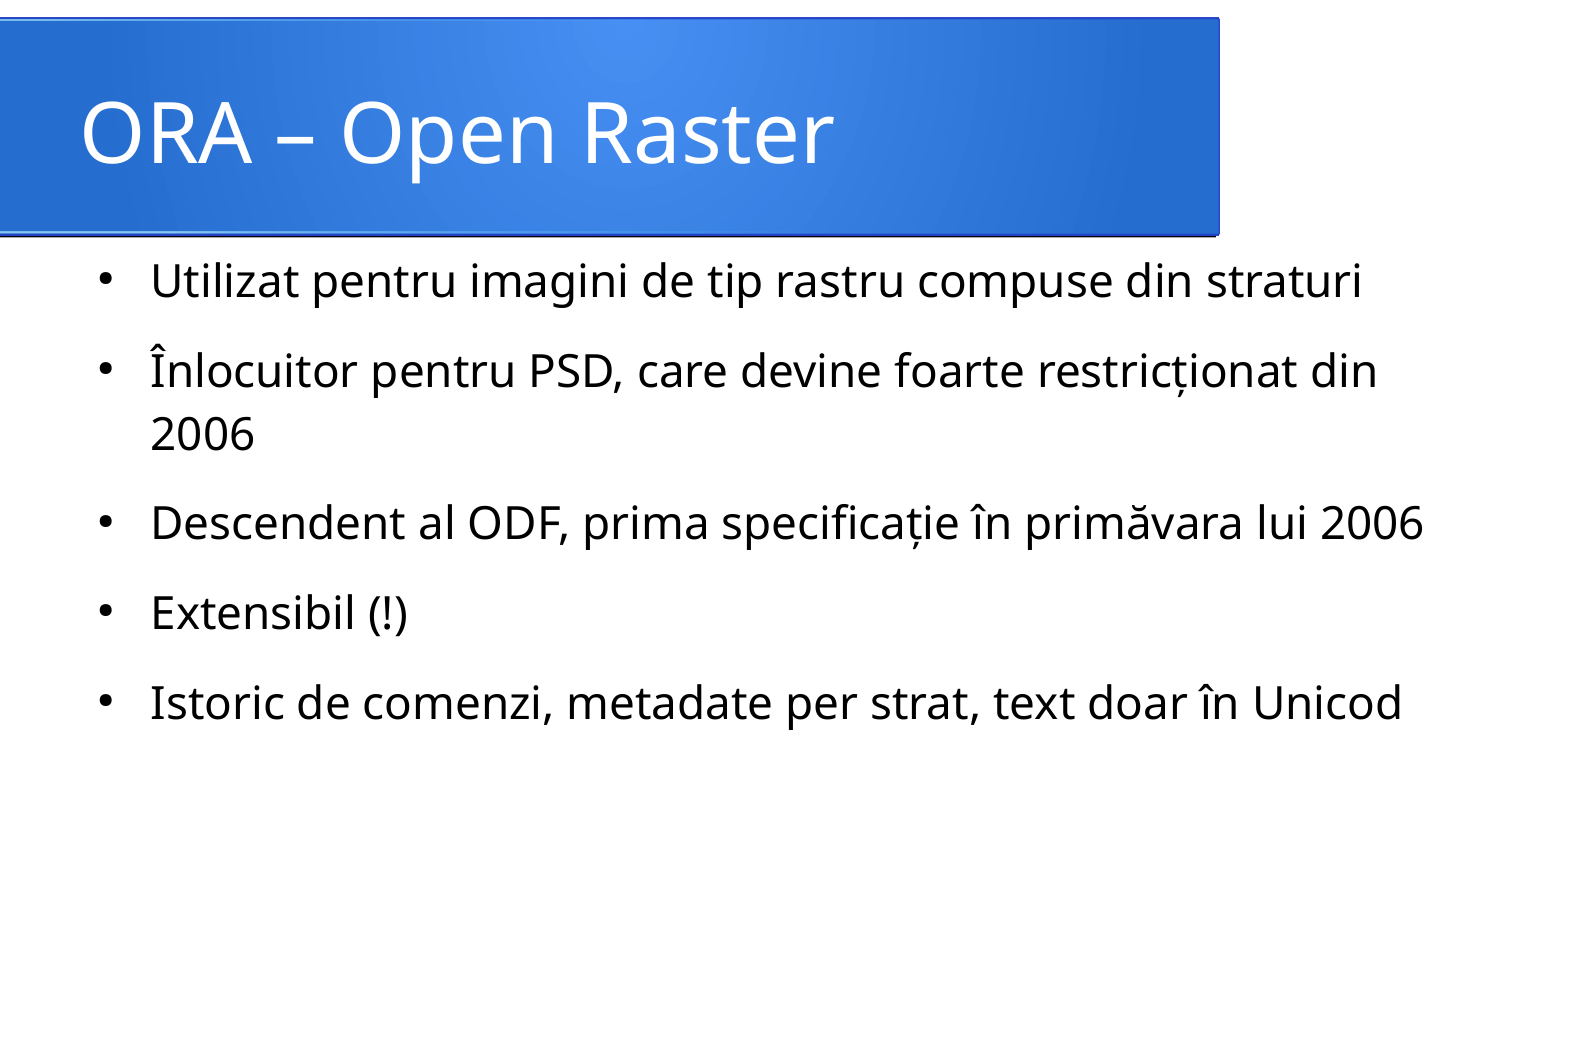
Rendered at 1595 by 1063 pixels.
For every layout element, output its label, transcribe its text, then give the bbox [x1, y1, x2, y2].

picture [0, 15, 1224, 242]
title ORA – Open Raster [79, 42, 1206, 220]
list Utilizat pentru imagini de tip rastru compuse din straturi Înlocuitor pentru PSD, care devine foarte restricționat din 2006 Descendent al ODF, prima specificație în primăvara lui 2006 Extensibil (!) Istoric de comenzi, metadate per strat, text doar în Unicod [79, 248, 1483, 991]
